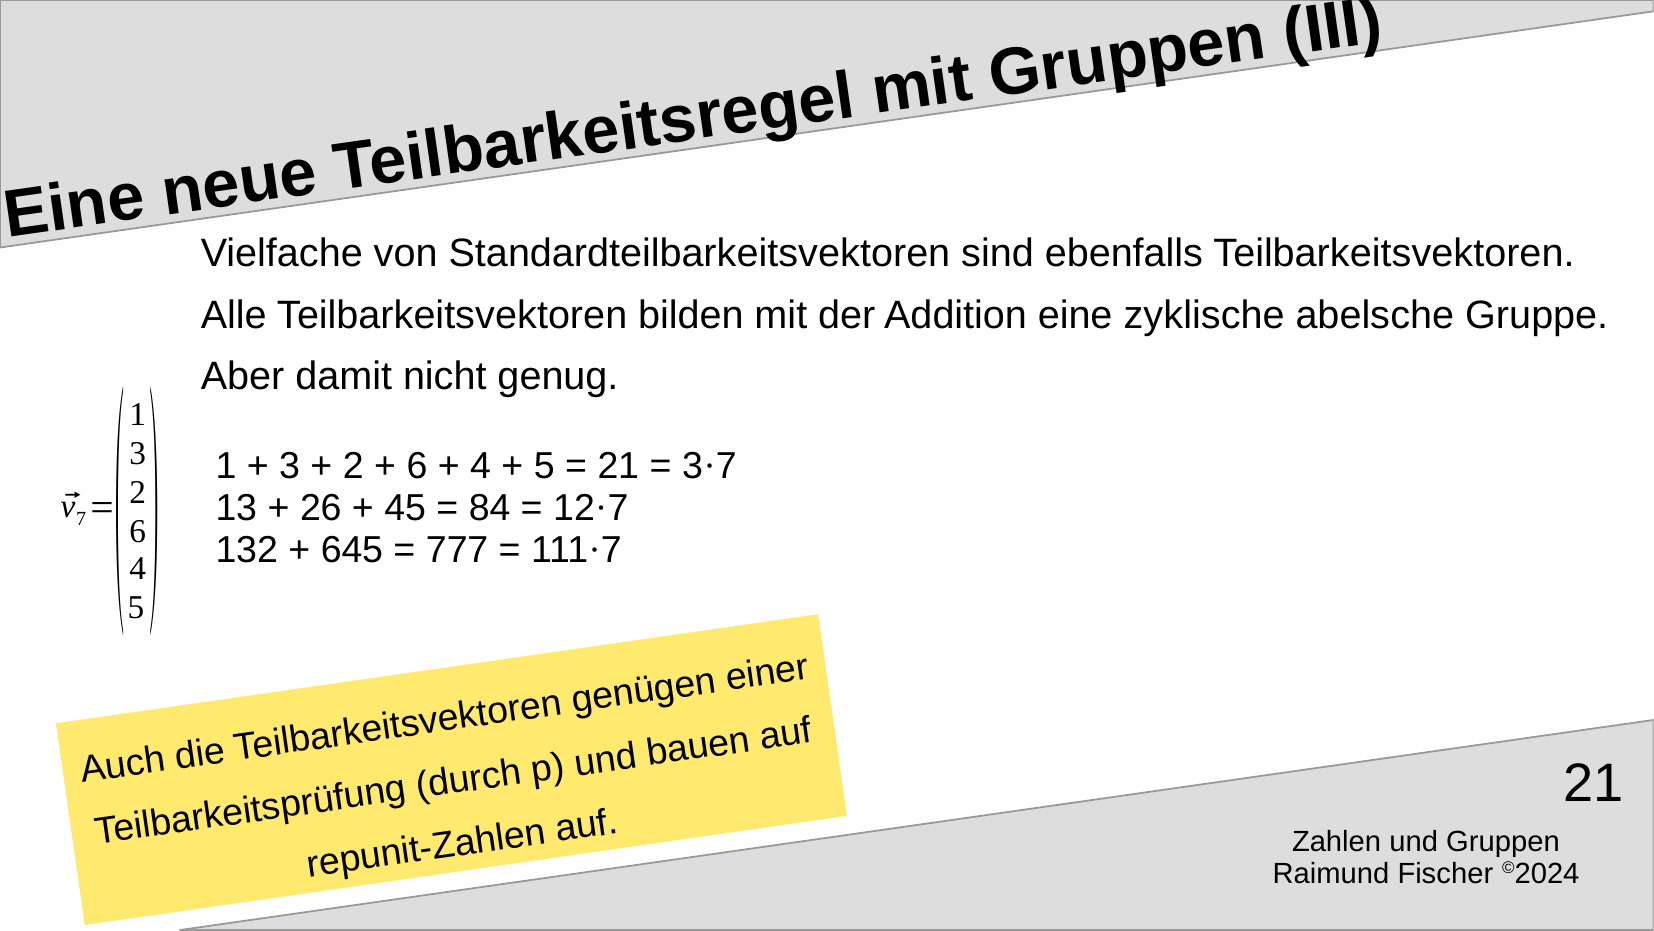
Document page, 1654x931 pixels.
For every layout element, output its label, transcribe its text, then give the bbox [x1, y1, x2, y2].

text_box Auch die Teilbarkeitsvektoren genügen einer Teilbarkeitsprüfung (durch p) und bauen auf repunit-Zahlen auf. [55, 614, 847, 925]
list Vielfache von Standardteilbarkeitsvektoren sind ebenfalls Teilbarkeitsvektoren. Alle Teilbarkeitsvektoren bilden mit der Addition eine zyklische abelsche Gruppe. Aber damit nicht genug. [200, 230, 1625, 402]
title Eine neue Teilbarkeitsregel mit Gruppen (III) [0, 0, 1478, 292]
chart [59, 384, 160, 638]
text_box 1 + 3 + 2 + 6 + 4 + 5 = 21 = 3·7 13 + 26 + 45 = 84 = 12·7 132 + 645 = 777 = 111·7 [200, 437, 1052, 578]
